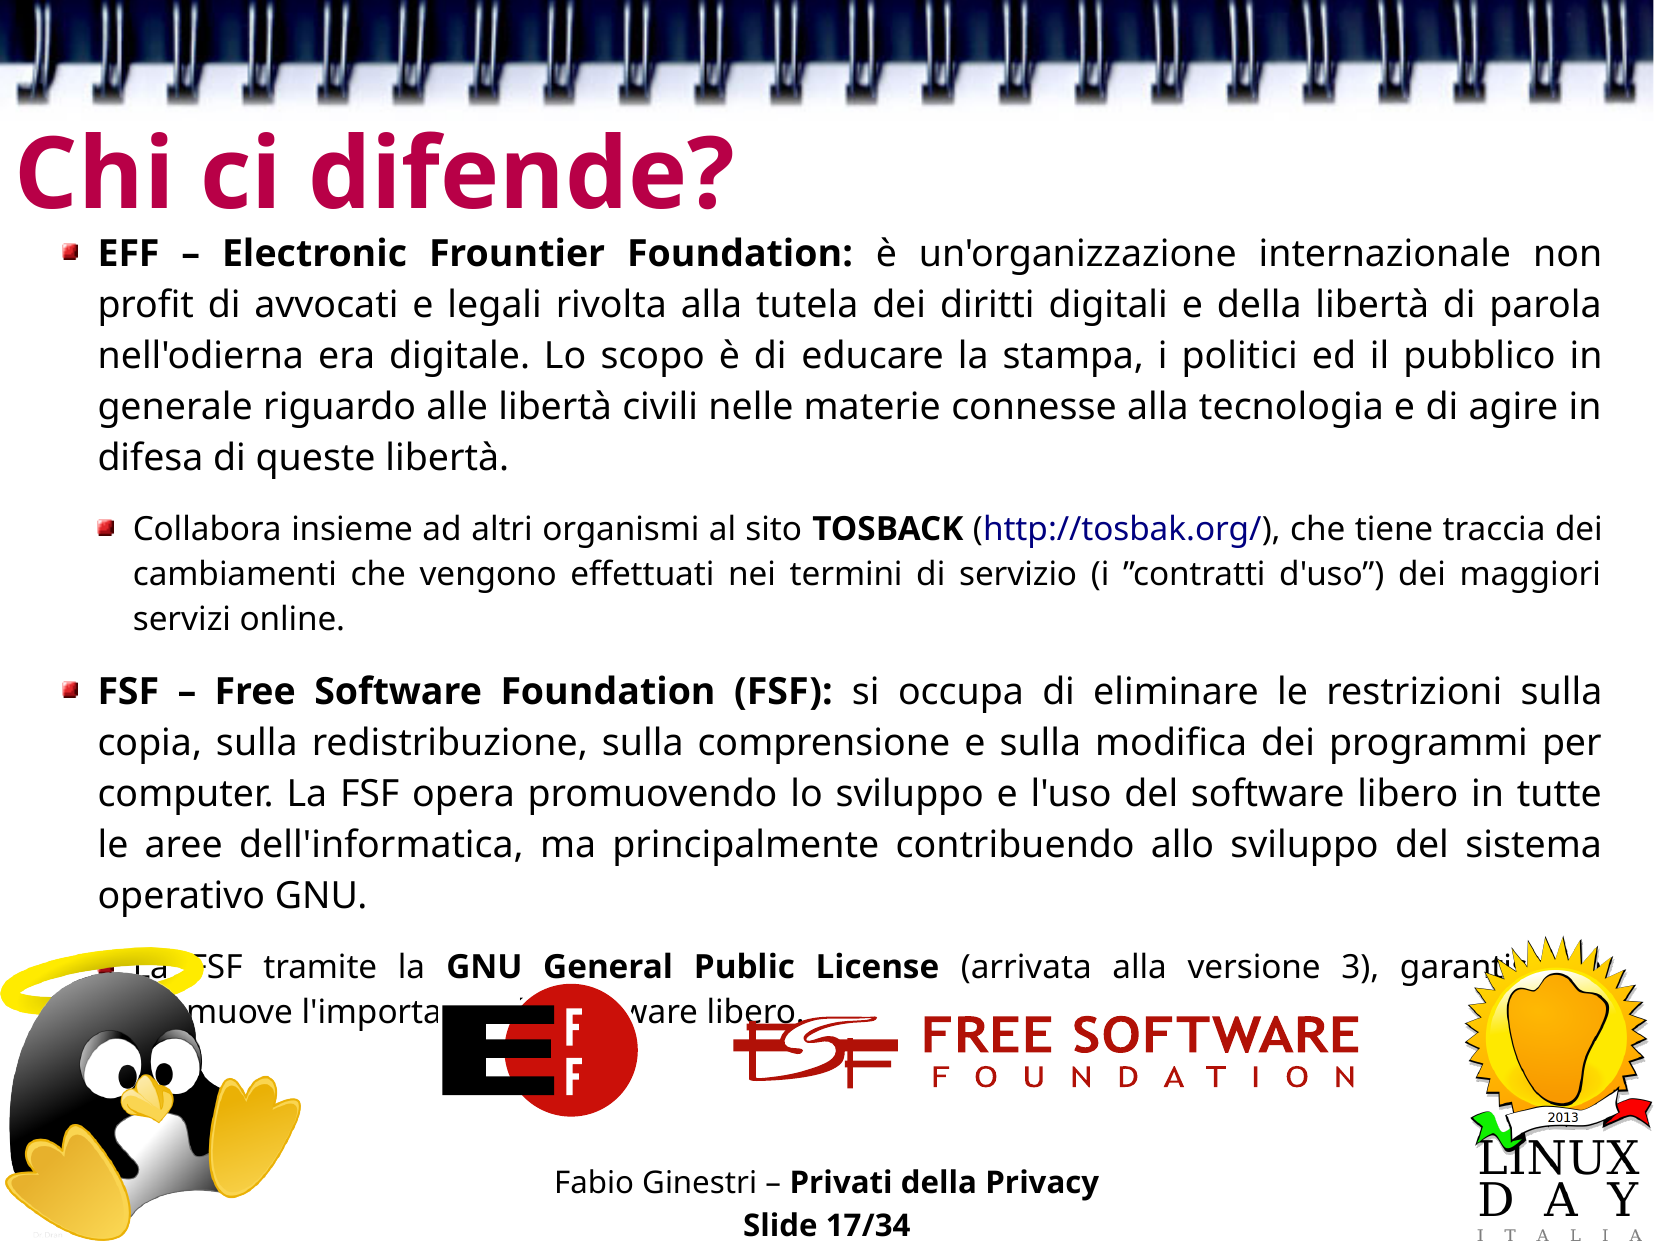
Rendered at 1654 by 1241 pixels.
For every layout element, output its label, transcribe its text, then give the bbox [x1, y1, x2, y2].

picture [0, 0, 1654, 121]
text_box Chi ci difende? [0, 94, 735, 226]
picture [1464, 935, 1654, 1241]
picture [733, 1015, 1359, 1089]
text_box Fabio Ginestri – Privati della Privacy Slide <numero>/34 [550, 1152, 1104, 1241]
picture [437, 978, 644, 1123]
text_box EFF – Electronic Frountier Foundation: è un'organizzazione internazionale non profit di avvocati e legali rivolta alla tutela dei diritti digitali e della libertà di parola nell'odierna era digitale. Lo scopo è di educare la stampa, i politici ed il pubblico in generale riguardo alle libertà civili nelle materie connesse alla tecnologia e di agire in difesa di queste libertà. Collabora insieme ad altri organismi al sito TOSBACK (http://tosbak.org/), che tiene traccia dei cambiamenti che vengono effettuati nei termini di servizio (i ”contratti d'uso”) dei maggiori servizi online. FSF – Free Software Foundation (FSF): si occupa di eliminare le restrizioni sulla copia, sulla redistribuzione, sulla comprensione e sulla modifica dei programmi per computer. La FSF opera promuovendo lo sviluppo e l'uso del software libero in tutte le aree dell'informatica, ma principalmente contribuendo allo sviluppo del sistema operativo GNU. La FSF tramite la GNU General Public License (arrivata alla versione 3), garantisce e promuove l'importanza del software libero. [11, 218, 1619, 933]
picture [0, 947, 301, 1241]
